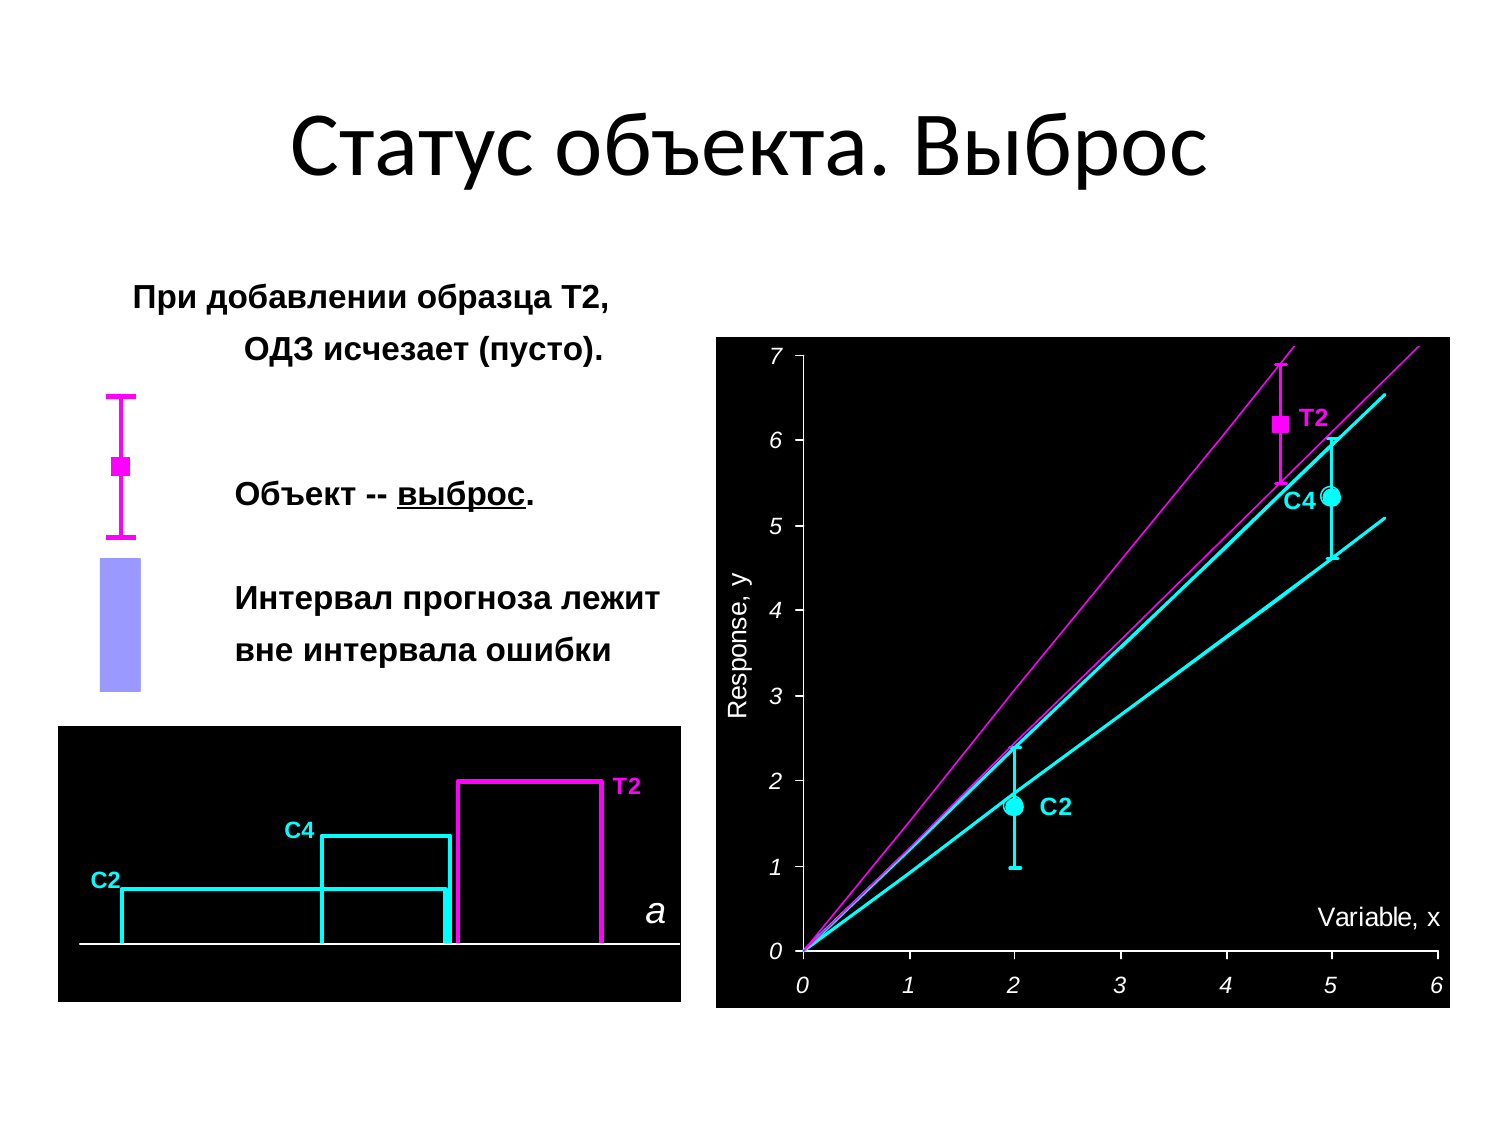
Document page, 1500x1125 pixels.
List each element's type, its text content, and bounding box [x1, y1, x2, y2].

title Статус объекта. Выброс [75, 45, 1426, 233]
text_box При добавлении образца T2, ОДЗ исчезает (пусто). Объект -- выброс. Интервал прогноза лежит вне интервала ошибки [62, 255, 676, 706]
picture [50, 718, 690, 1010]
picture [708, 328, 1459, 1015]
picture [99, 392, 141, 692]
